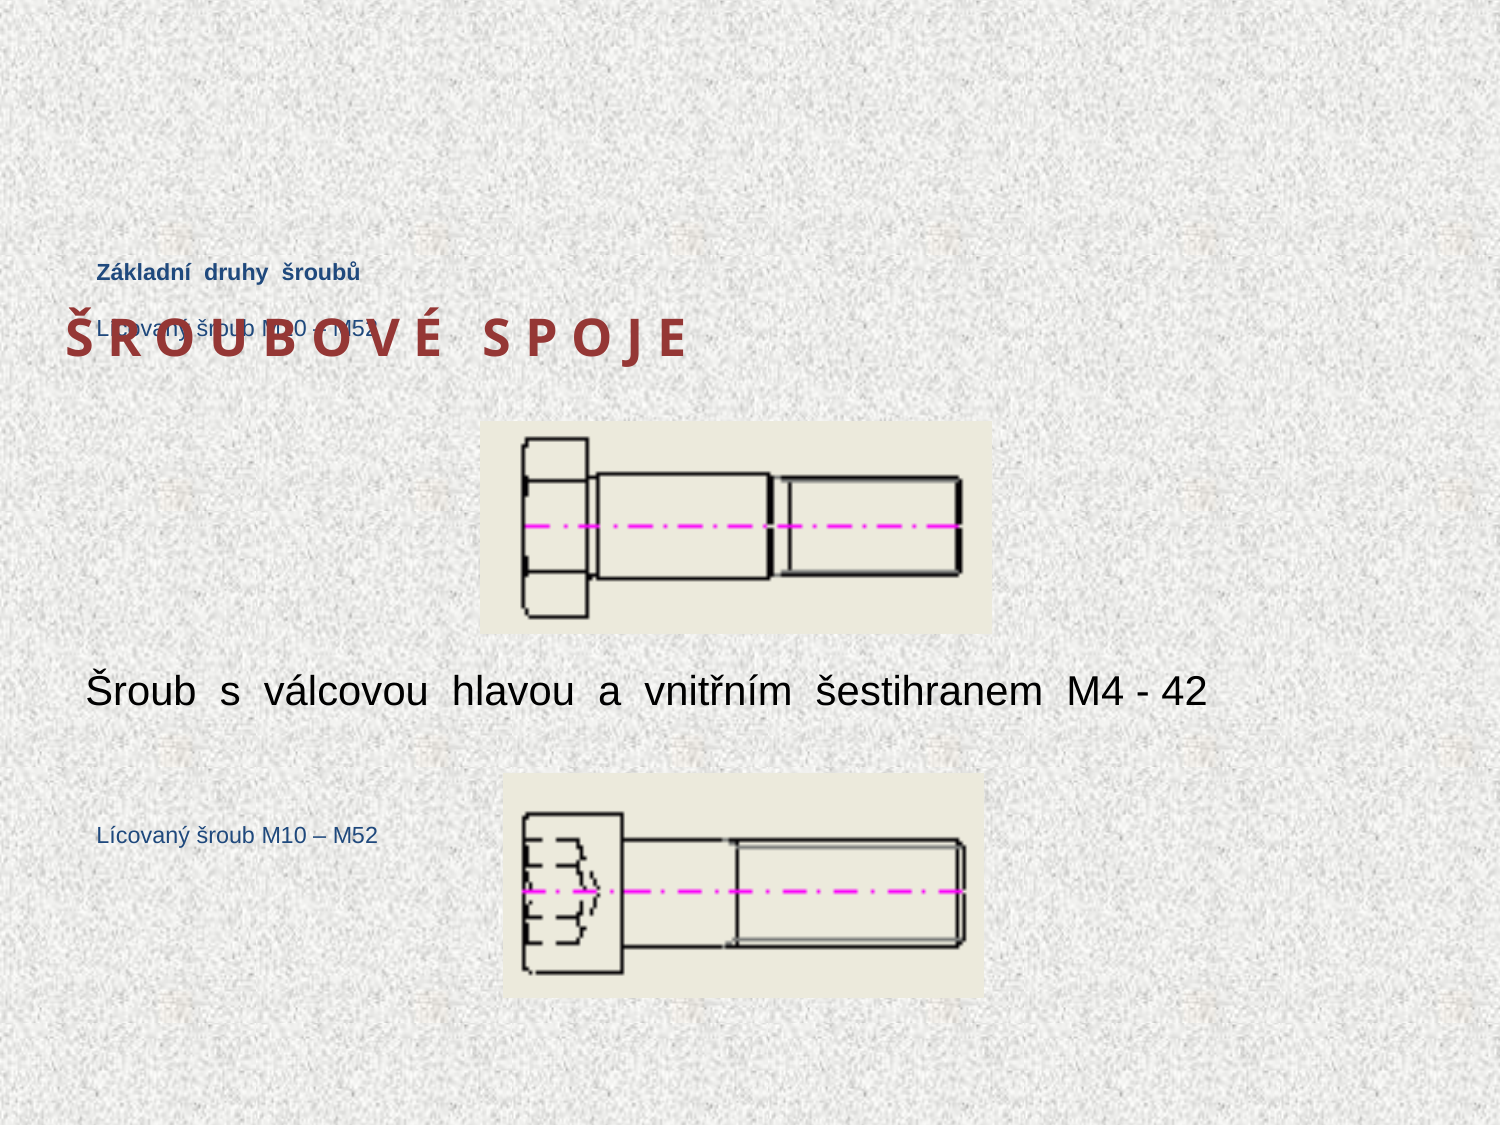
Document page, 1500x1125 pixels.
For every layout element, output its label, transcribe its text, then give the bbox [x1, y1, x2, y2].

text_box Šroub s válcovou hlavou a vnitřním šestihranem M4 - 42 [70, 656, 1442, 722]
picture [503, 773, 984, 998]
picture [480, 421, 992, 634]
list Základní druhy šroubů Lícovaný šroub M10 – M52 Lícovaný šroub M10 – M52 [50, 254, 1476, 998]
title Š R O U B O V É S P O J E [50, 46, 1476, 185]
